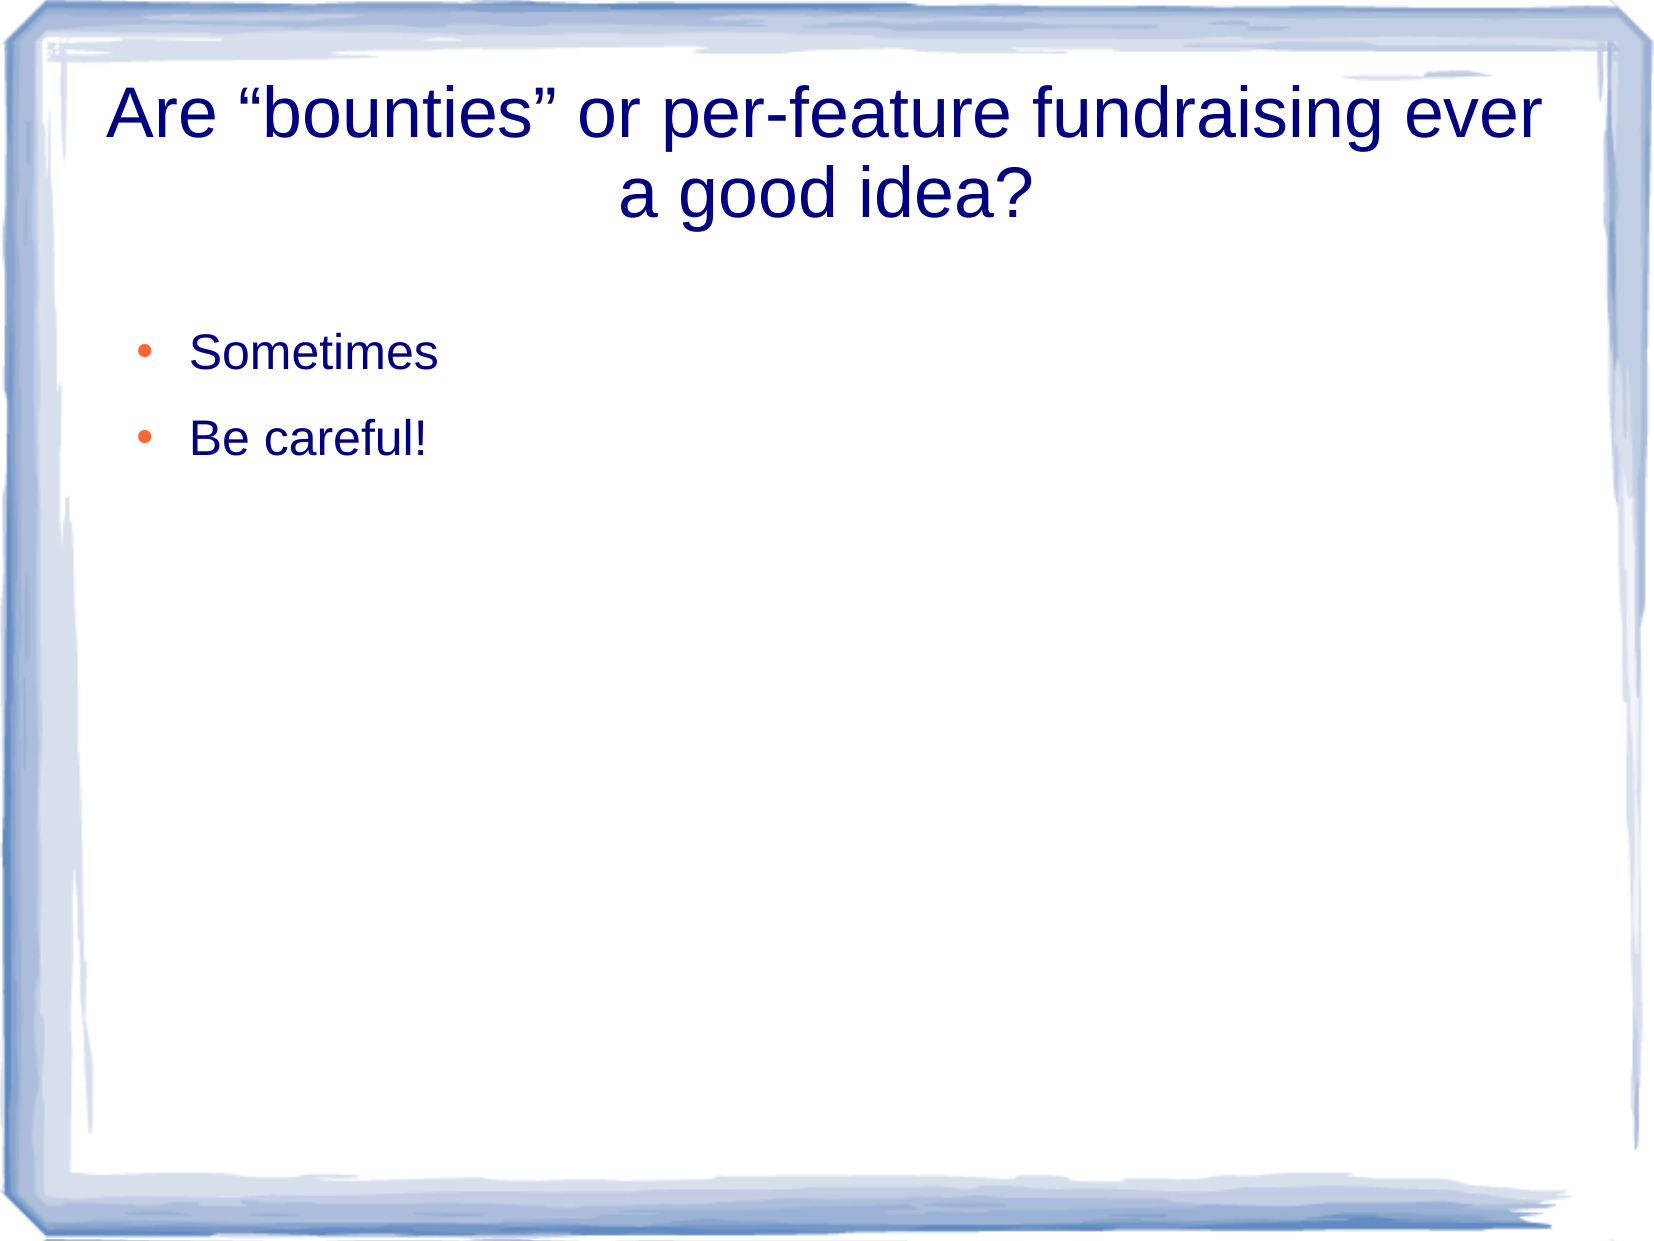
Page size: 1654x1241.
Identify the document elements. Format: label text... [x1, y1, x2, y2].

list Sometimes Be careful! [118, 324, 1571, 1004]
title Are “bounties” or per-feature fundraising ever a good idea? [82, 49, 1571, 257]
picture [0, 0, 1654, 1241]
